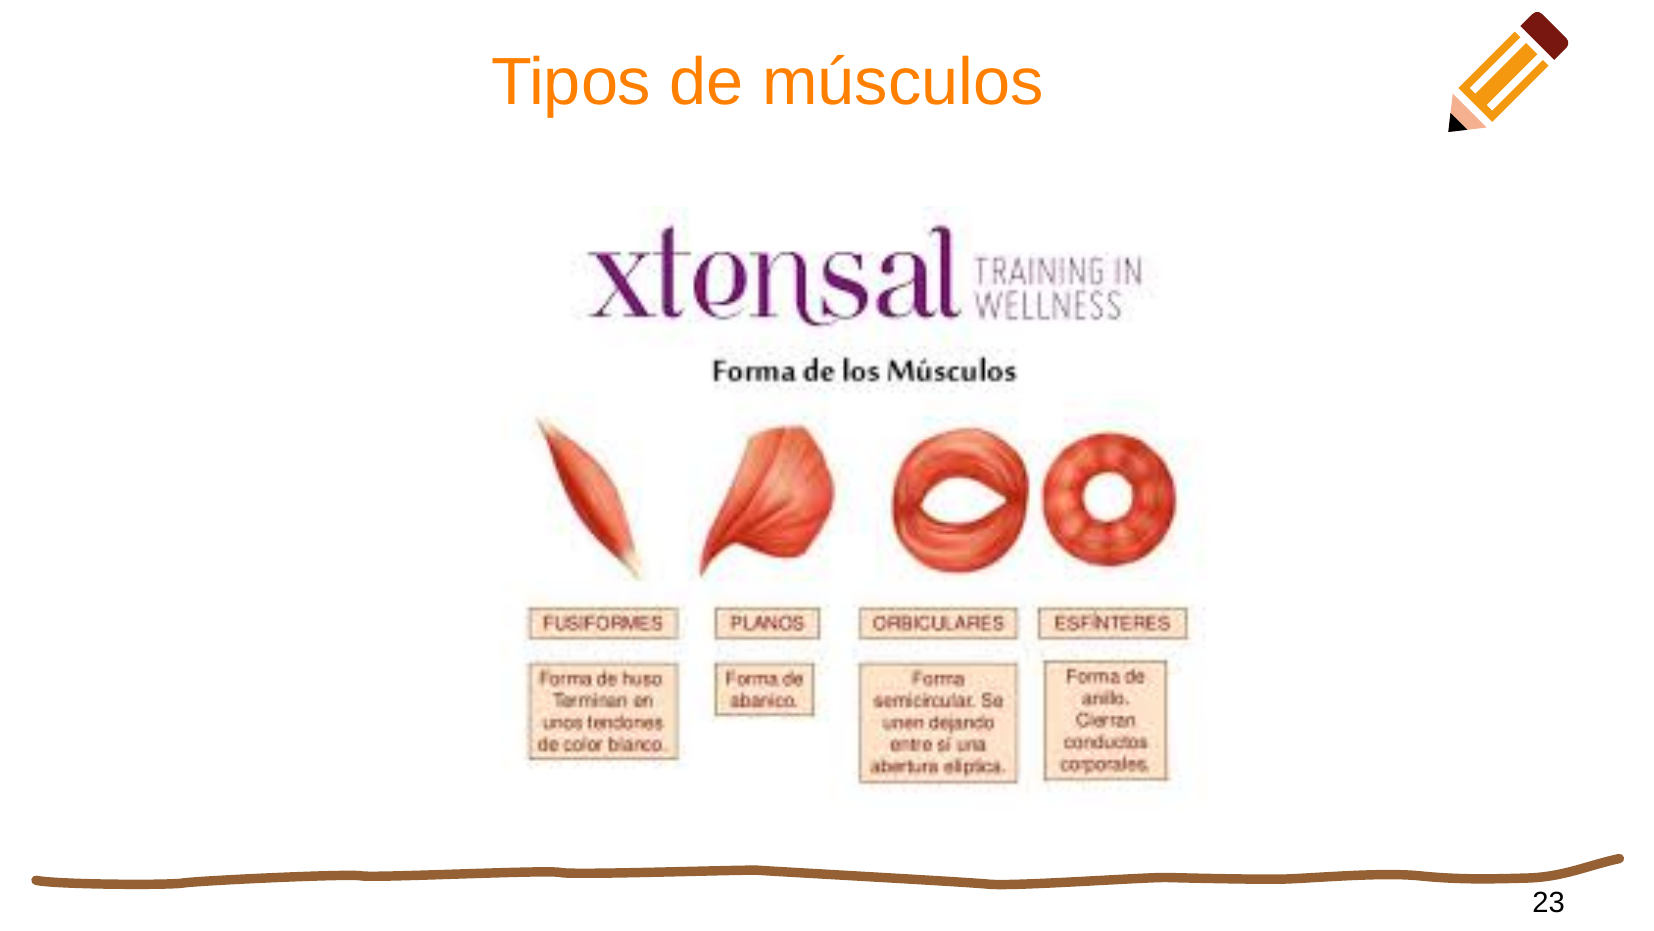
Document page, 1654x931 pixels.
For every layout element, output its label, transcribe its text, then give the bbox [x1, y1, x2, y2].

title Tipos de músculos [88, 29, 1447, 133]
picture [501, 206, 1221, 811]
